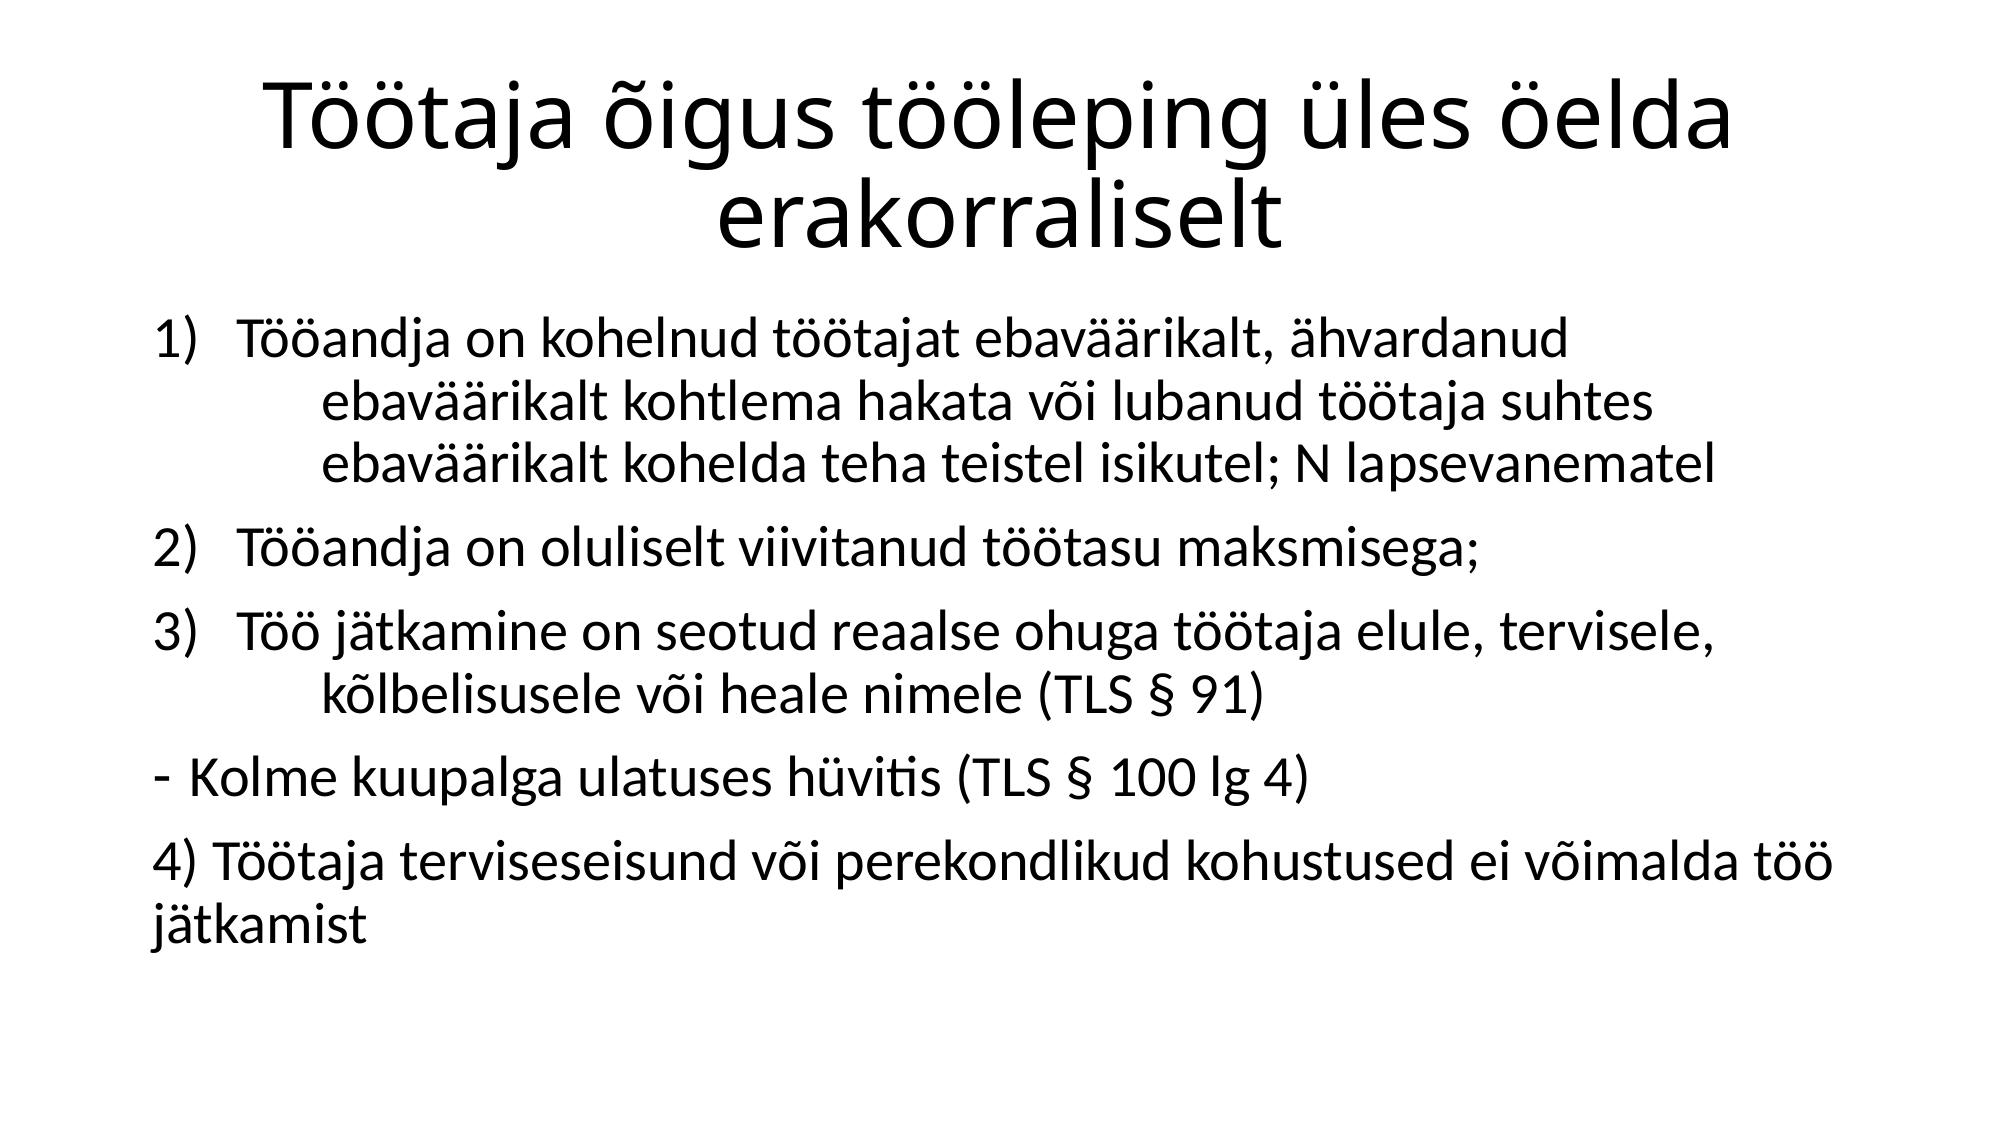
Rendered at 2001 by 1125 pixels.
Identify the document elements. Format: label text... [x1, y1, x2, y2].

list Tööandja on kohelnud töötajat ebaväärikalt, ähvardanud ebaväärikalt kohtlema hakata või lubanud töötaja suhtes ebaväärikalt kohelda teha teistel isikutel; N lapsevanematel Tööandja on oluliselt viivitanud töötasu maksmisega; Töö jätkamine on seotud reaalse ohuga töötaja elule, tervisele, kõlbelisusele või heale nimele (TLS § 91) Kolme kuupalga ulatuses hüvitis (TLS § 100 lg 4) 4) Töötaja terviseseisund või perekondlikud kohustused ei võimalda töö jätkamist [137, 299, 1863, 1014]
title Töötaja õigus tööleping üles öelda erakorraliselt [137, 59, 1863, 278]
